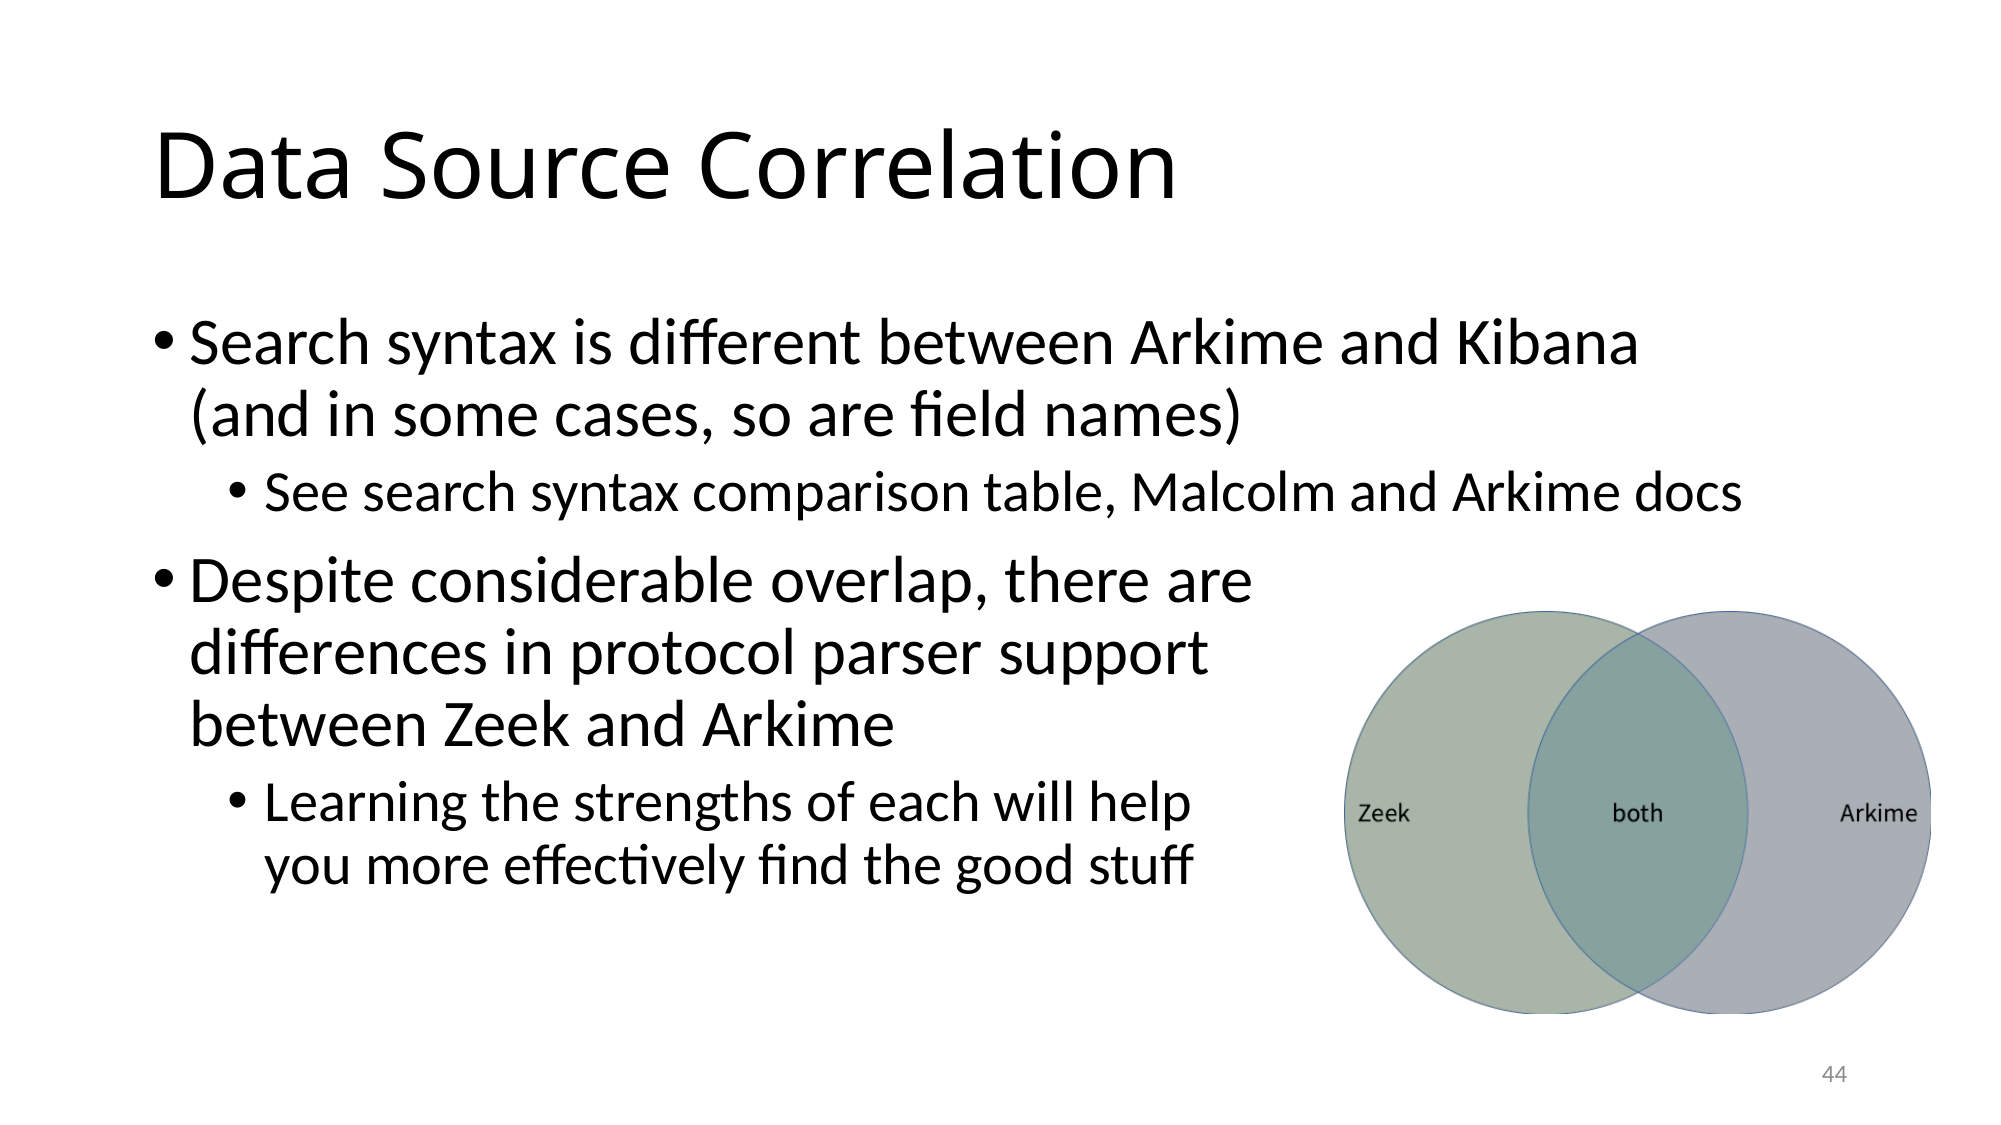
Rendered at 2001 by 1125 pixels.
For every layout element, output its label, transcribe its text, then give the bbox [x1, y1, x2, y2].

title Data Source Correlation [137, 59, 1863, 278]
slide_number <number> [1412, 1042, 1863, 1103]
list Search syntax is different between Arkime and Kibana (and in some cases, so are field names) See search syntax comparison table, Malcolm and Arkime docs Despite considerable overlap, there are differences in protocol parser support between Zeek and Arkime Learning the strengths of each will help you more effectively find the good stuff [137, 299, 1863, 1014]
picture [1344, 611, 1931, 1014]
